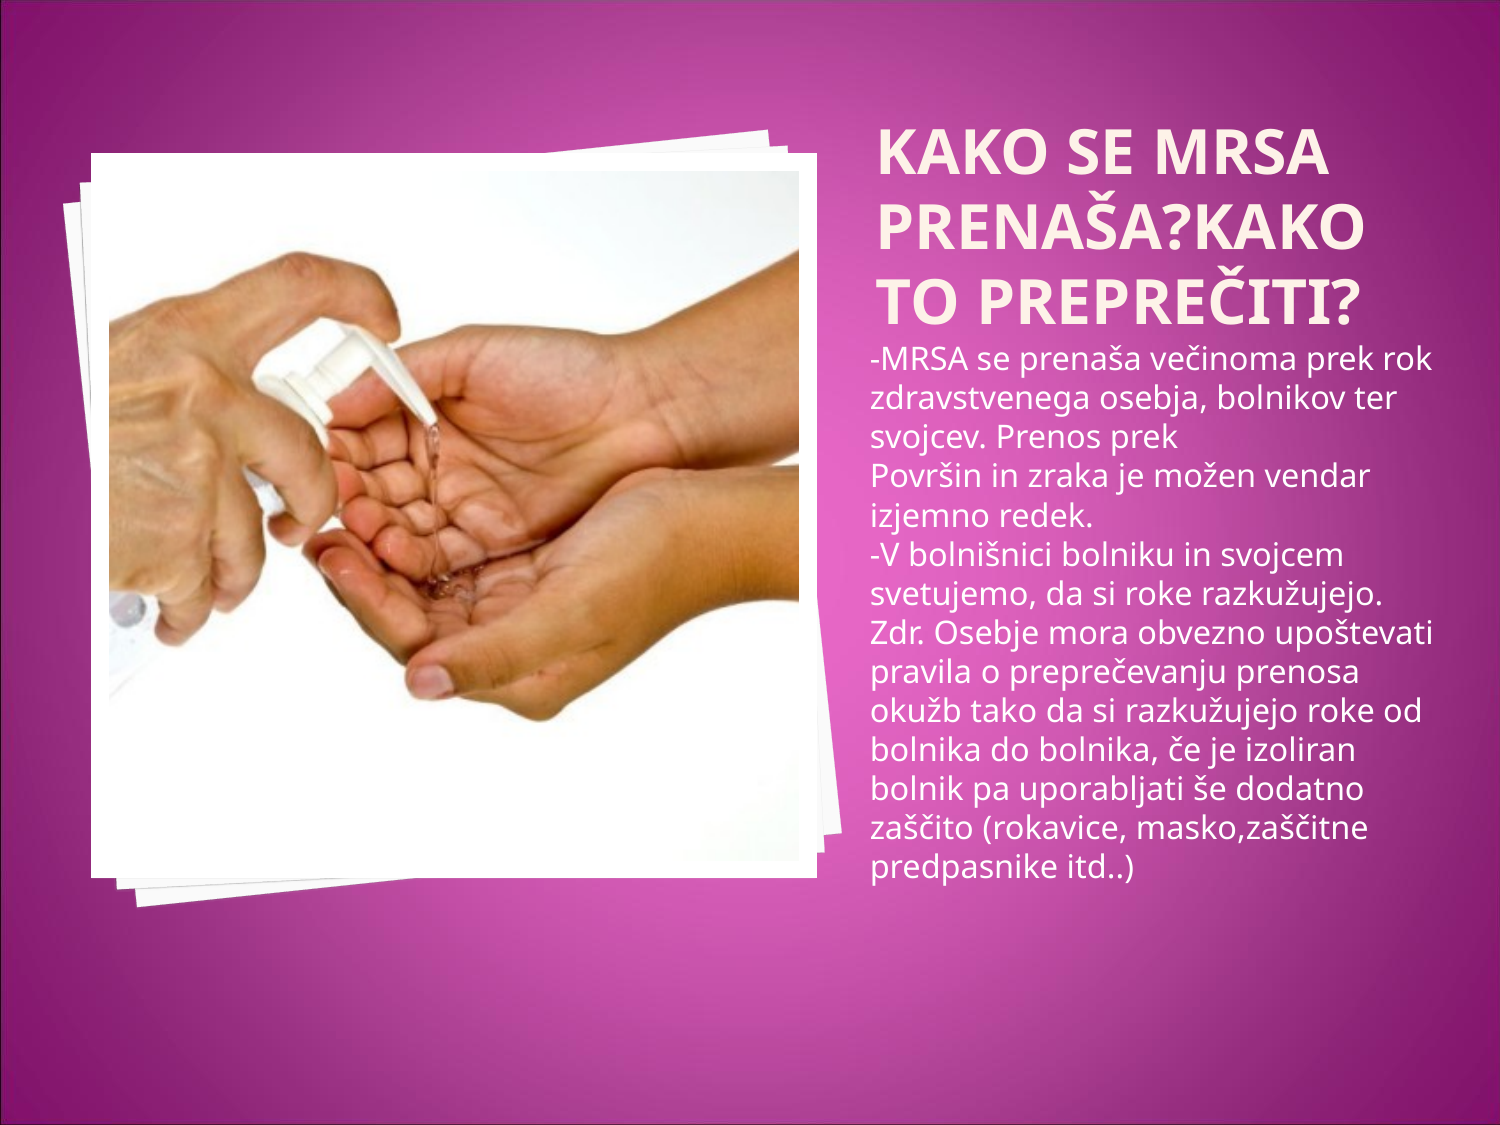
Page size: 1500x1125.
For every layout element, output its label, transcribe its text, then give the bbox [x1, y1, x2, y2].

title Kako se mrsa prenaša?kako to preprečiti? [868, 0, 1431, 338]
list -MRSA se prenaša večinoma prek rok zdravstvenega osebja, bolnikov ter svojcev. Prenos prek Površin in zraka je možen vendar izjemno redek. -V bolnišnici bolniku in svojcem svetujemo, da si roke razkužujejo. Zdr. Osebje mora obvezno upoštevati pravila o preprečevanju prenosa okužb tako da si razkužujejo roke od bolnika do bolnika, če je izoliran bolnik pa uporabljati še dodatno zaščito (rokavice, masko,zaščitne predpasnike itd..) [856, 338, 1443, 894]
picture [0, 0, 1500, 1125]
